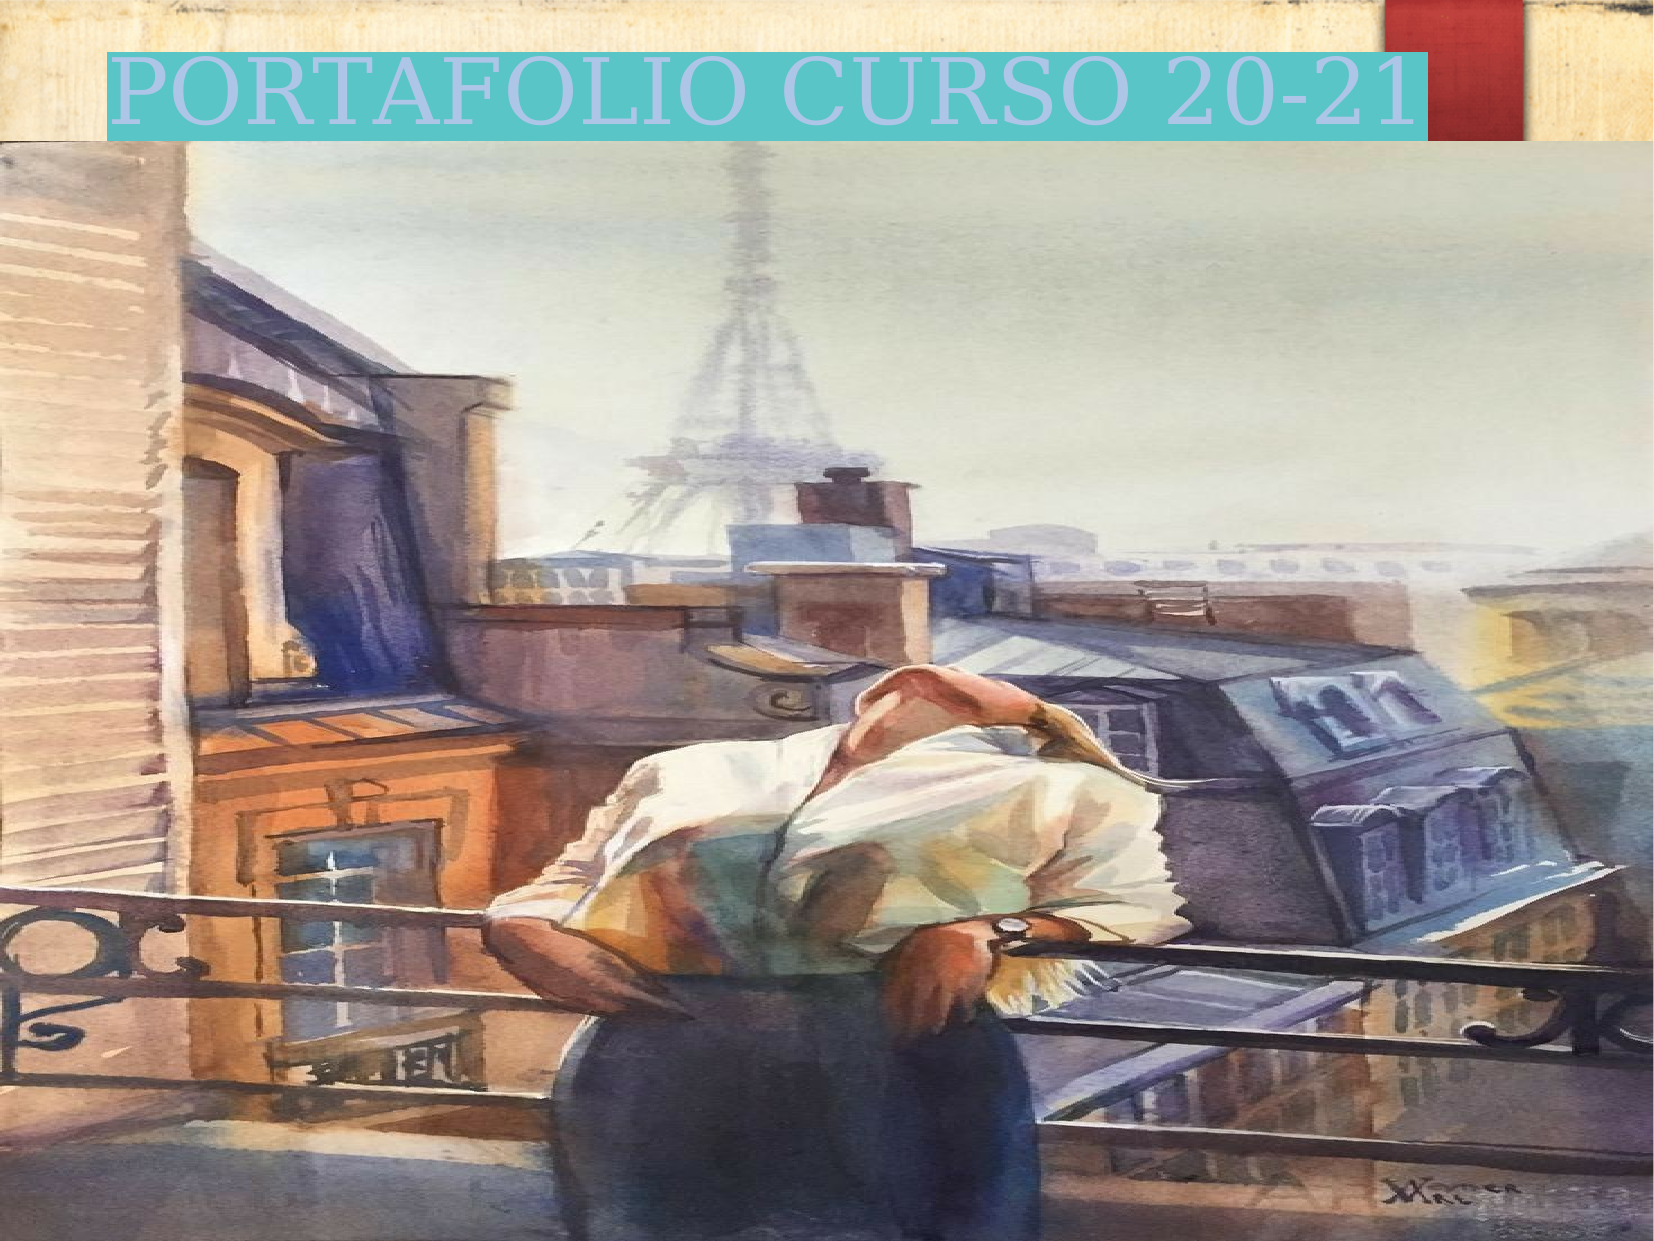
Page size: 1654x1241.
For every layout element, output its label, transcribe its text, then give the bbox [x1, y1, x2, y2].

picture [0, 0, 1654, 1241]
title PORTAFOLIO CURSO 20-21 [23, 0, 1512, 141]
